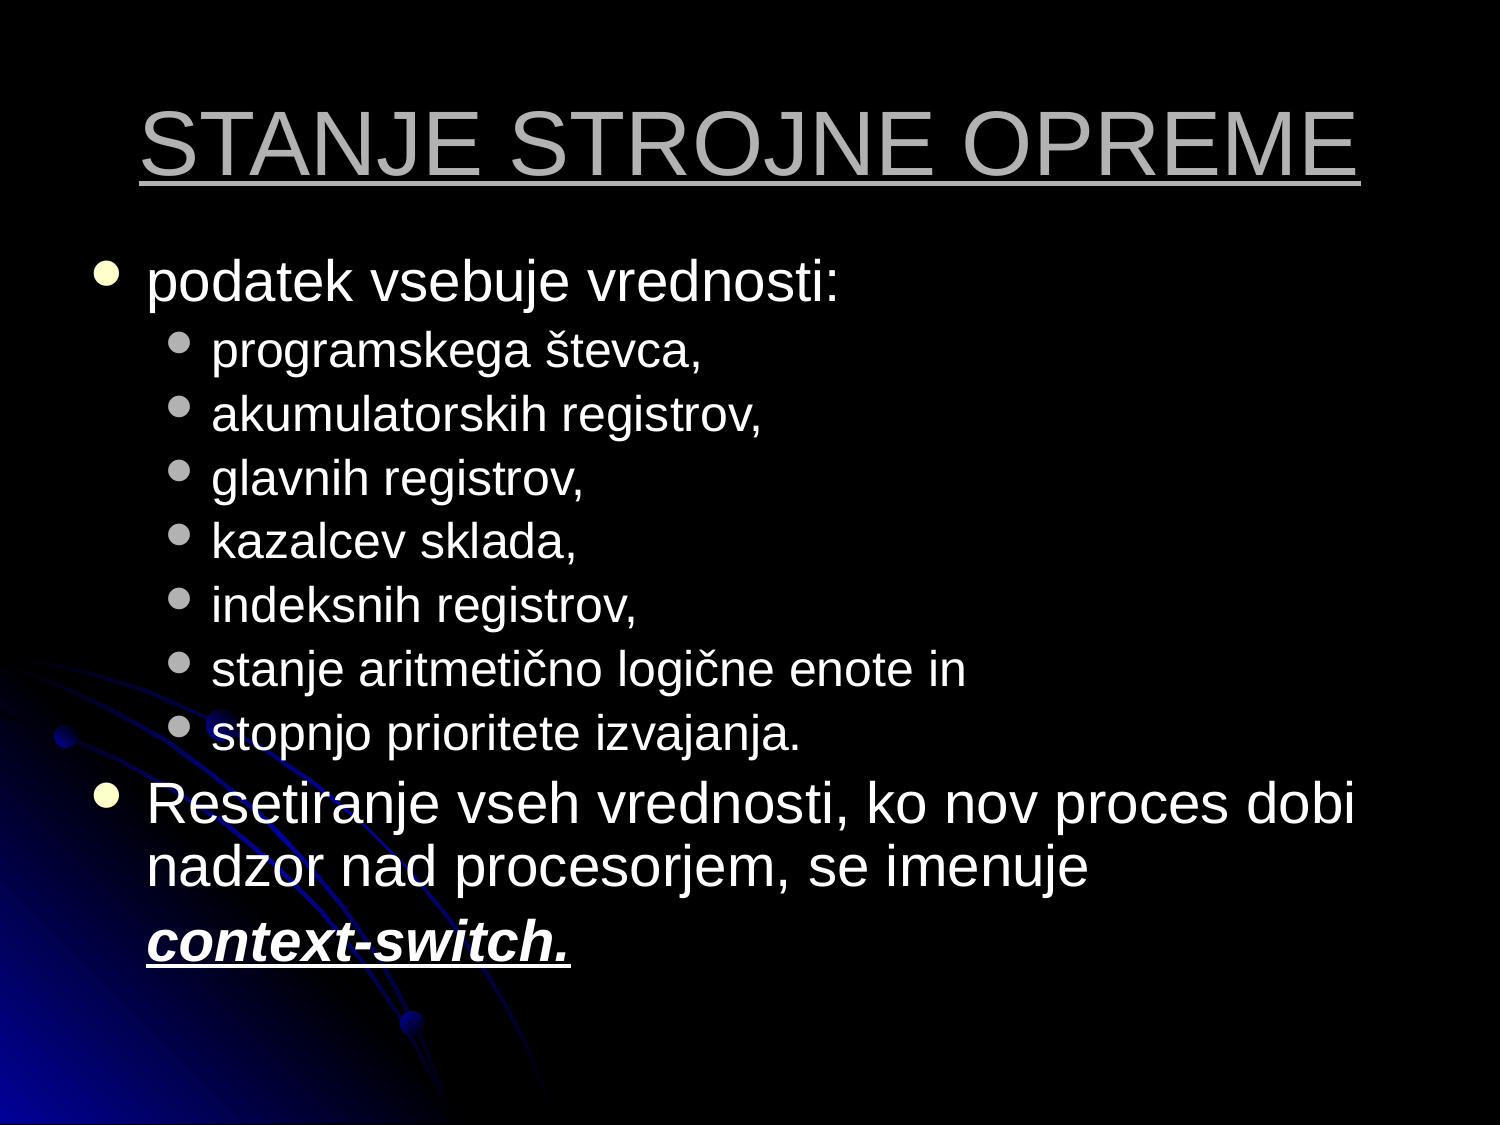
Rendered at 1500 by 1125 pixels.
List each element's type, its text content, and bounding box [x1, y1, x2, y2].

title STANJE STROJNE OPREME [75, 45, 1425, 233]
list podatek vsebuje vrednosti: programskega števca, akumulatorskih registrov, glavnih registrov, kazalcev sklada, indeksnih registrov, stanje aritmetično logične enote in stopnjo prioritete izvajanja. Resetiranje vseh vrednosti, ko nov proces dobi nadzor nad procesorjem, se imenuje context-switch. [75, 243, 1425, 1047]
